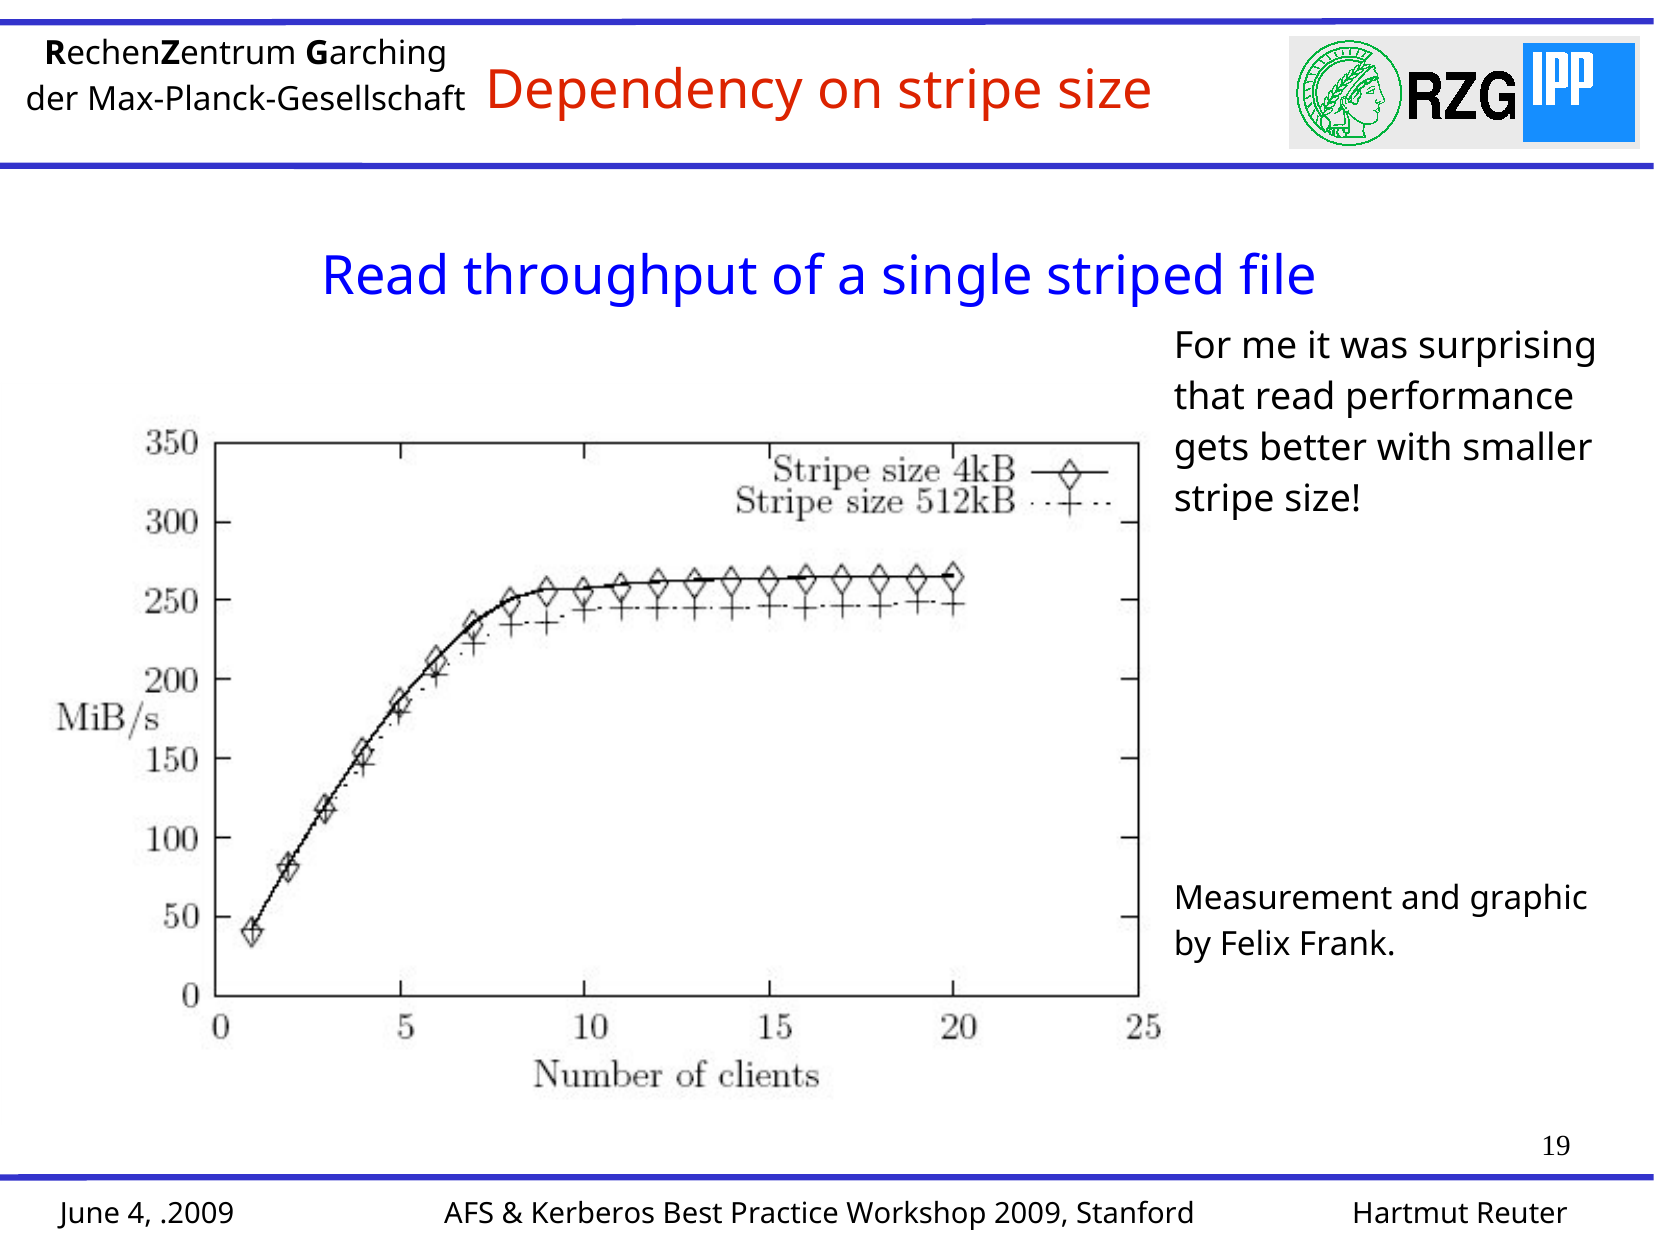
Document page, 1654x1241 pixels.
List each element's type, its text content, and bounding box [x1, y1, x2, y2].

list For me it was surprising that read performance gets better with smaller stripe size! Measurement and graphic by Felix Frank. [1158, 366, 1632, 1241]
text_box Dependency on stripe size [0, 43, 1654, 168]
text_box Read throughput of a single striped file [0, 228, 1654, 366]
picture [0, 382, 1158, 1125]
picture [1289, 36, 1640, 43]
